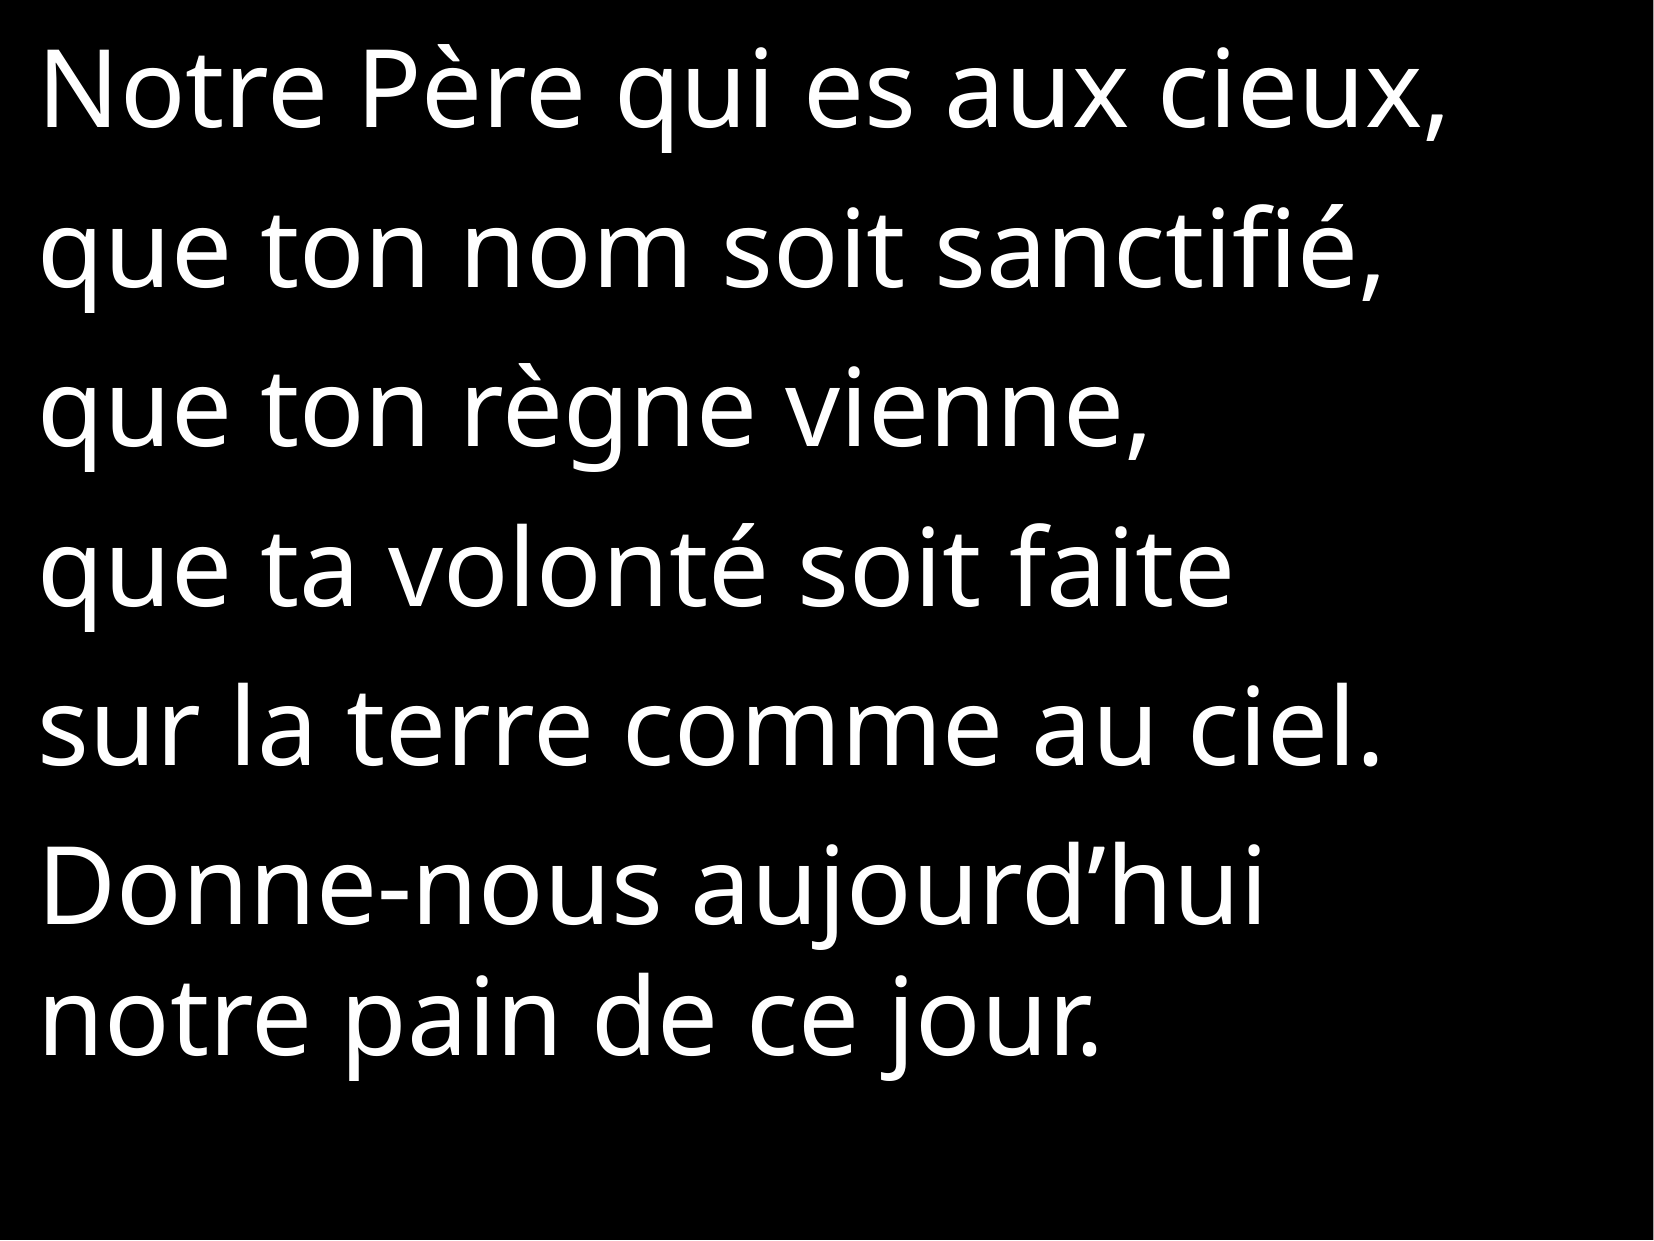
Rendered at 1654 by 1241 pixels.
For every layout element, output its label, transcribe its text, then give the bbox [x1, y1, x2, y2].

list Notre Père qui es aux cieux, que ton nom soit sanctifié, que ton règne vienne, que ta volonté soit faite sur la terre comme au ciel. Donne-nous aujourd’hui notre pain de ce jour. [2, 12, 1489, 1111]
